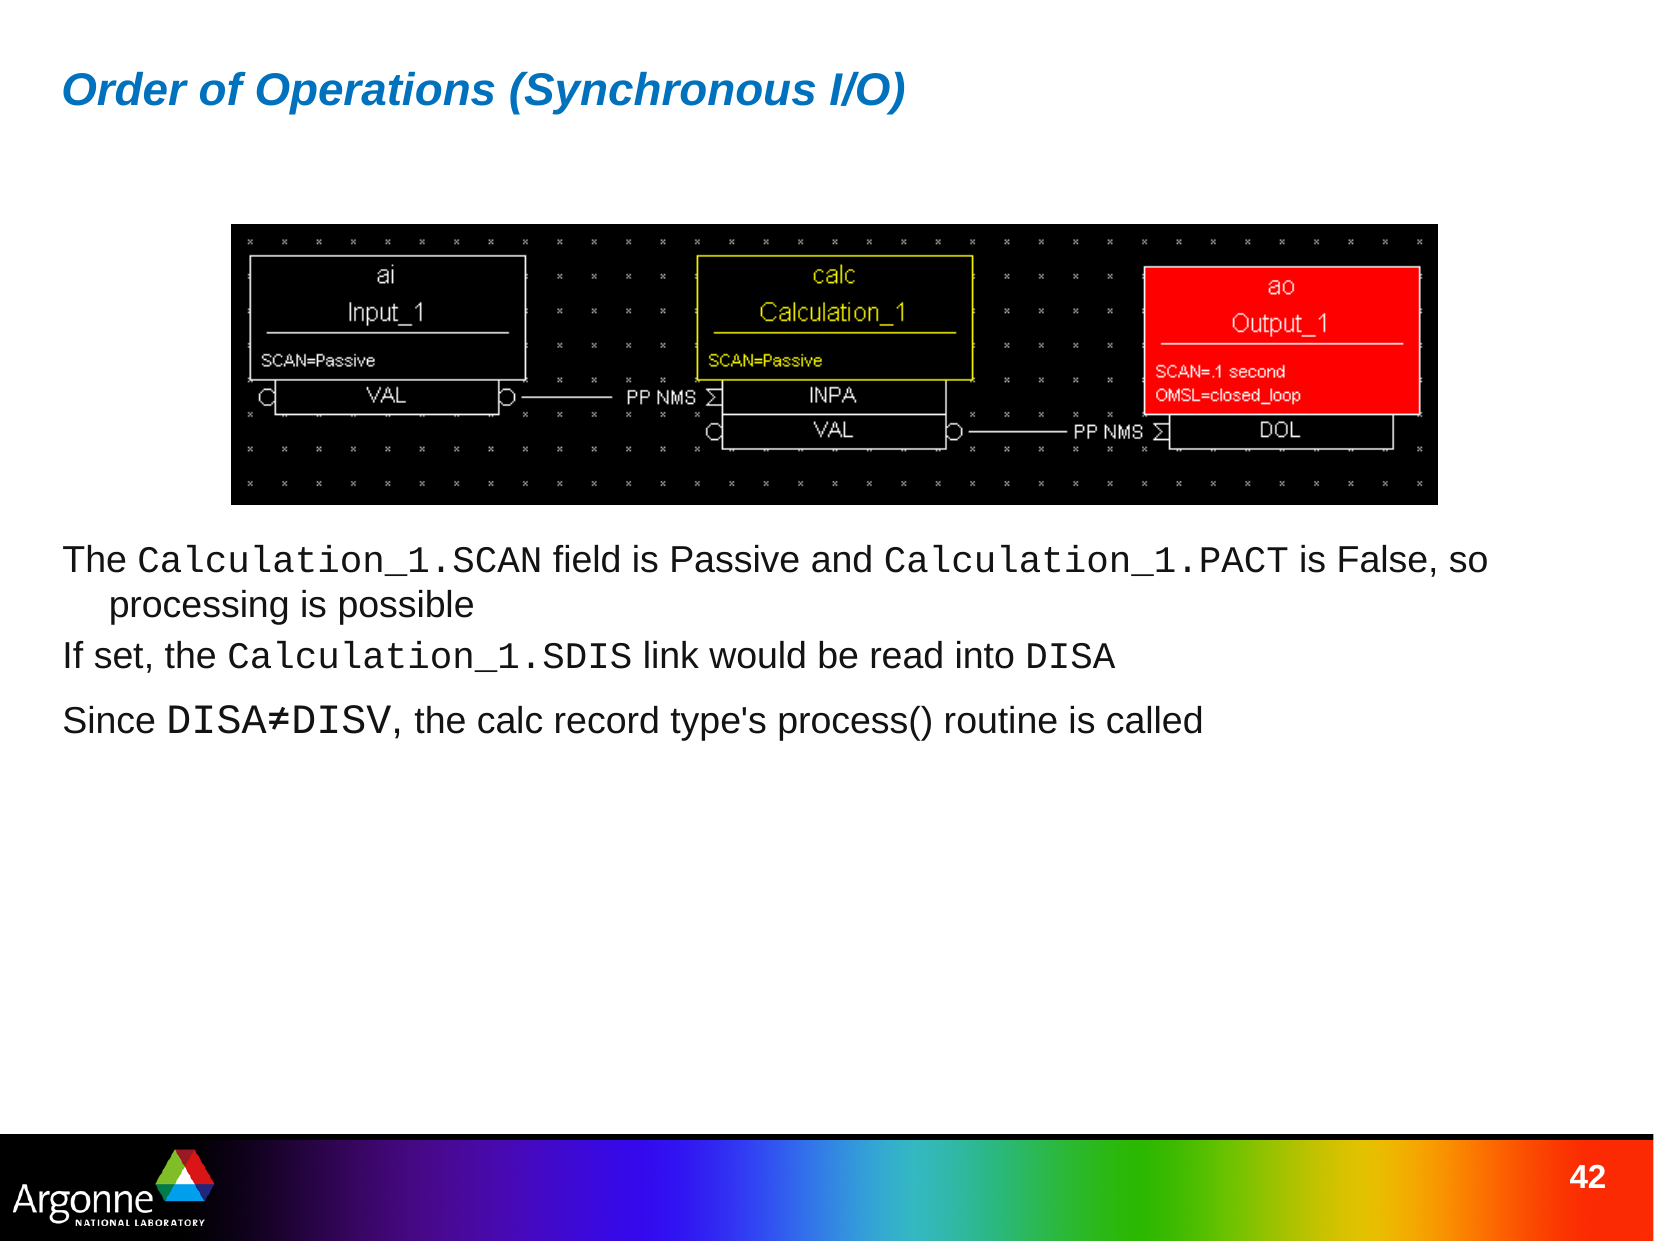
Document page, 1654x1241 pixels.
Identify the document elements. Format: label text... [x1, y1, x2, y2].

picture [0, 1134, 1654, 1241]
title Order of Operations (Synchronous I/O) [61, 56, 1500, 126]
picture [231, 224, 1438, 505]
list The Calculation_1.SCAN field is Passive and Calculation_1.PACT is False, so processing is possible If set, the Calculation_1.SDIS link would be read into DISA Since DISA≠DISV, the calc record type's process() routine is called [62, 538, 1498, 787]
